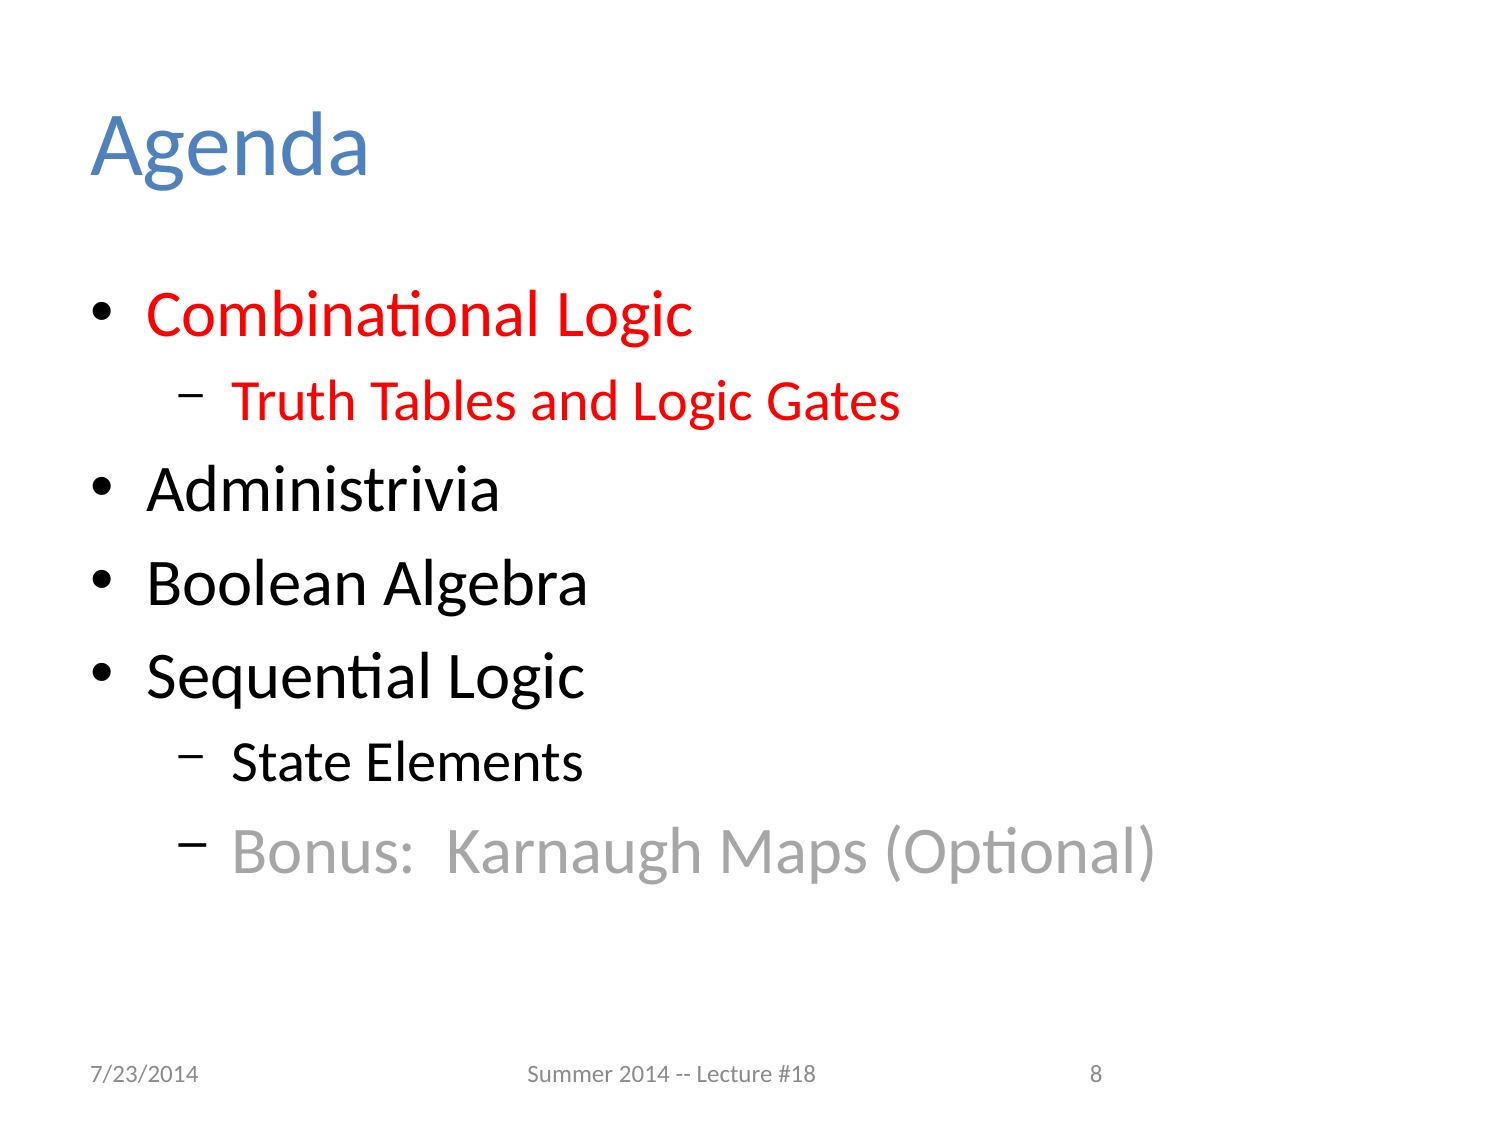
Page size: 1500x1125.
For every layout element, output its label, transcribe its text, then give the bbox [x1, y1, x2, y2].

title Agenda [75, 45, 1425, 233]
footer Summer 2014 -- Lecture #18 [512, 1042, 988, 1103]
slide_number <number> [1074, 1042, 1425, 1103]
list Combinational Logic Truth Tables and Logic Gates Administrivia Boolean Algebra Sequential Logic State Elements Bonus: Karnaugh Maps (Optional) [75, 262, 1425, 1073]
slide_number 7/23/2014 [75, 1042, 425, 1103]
